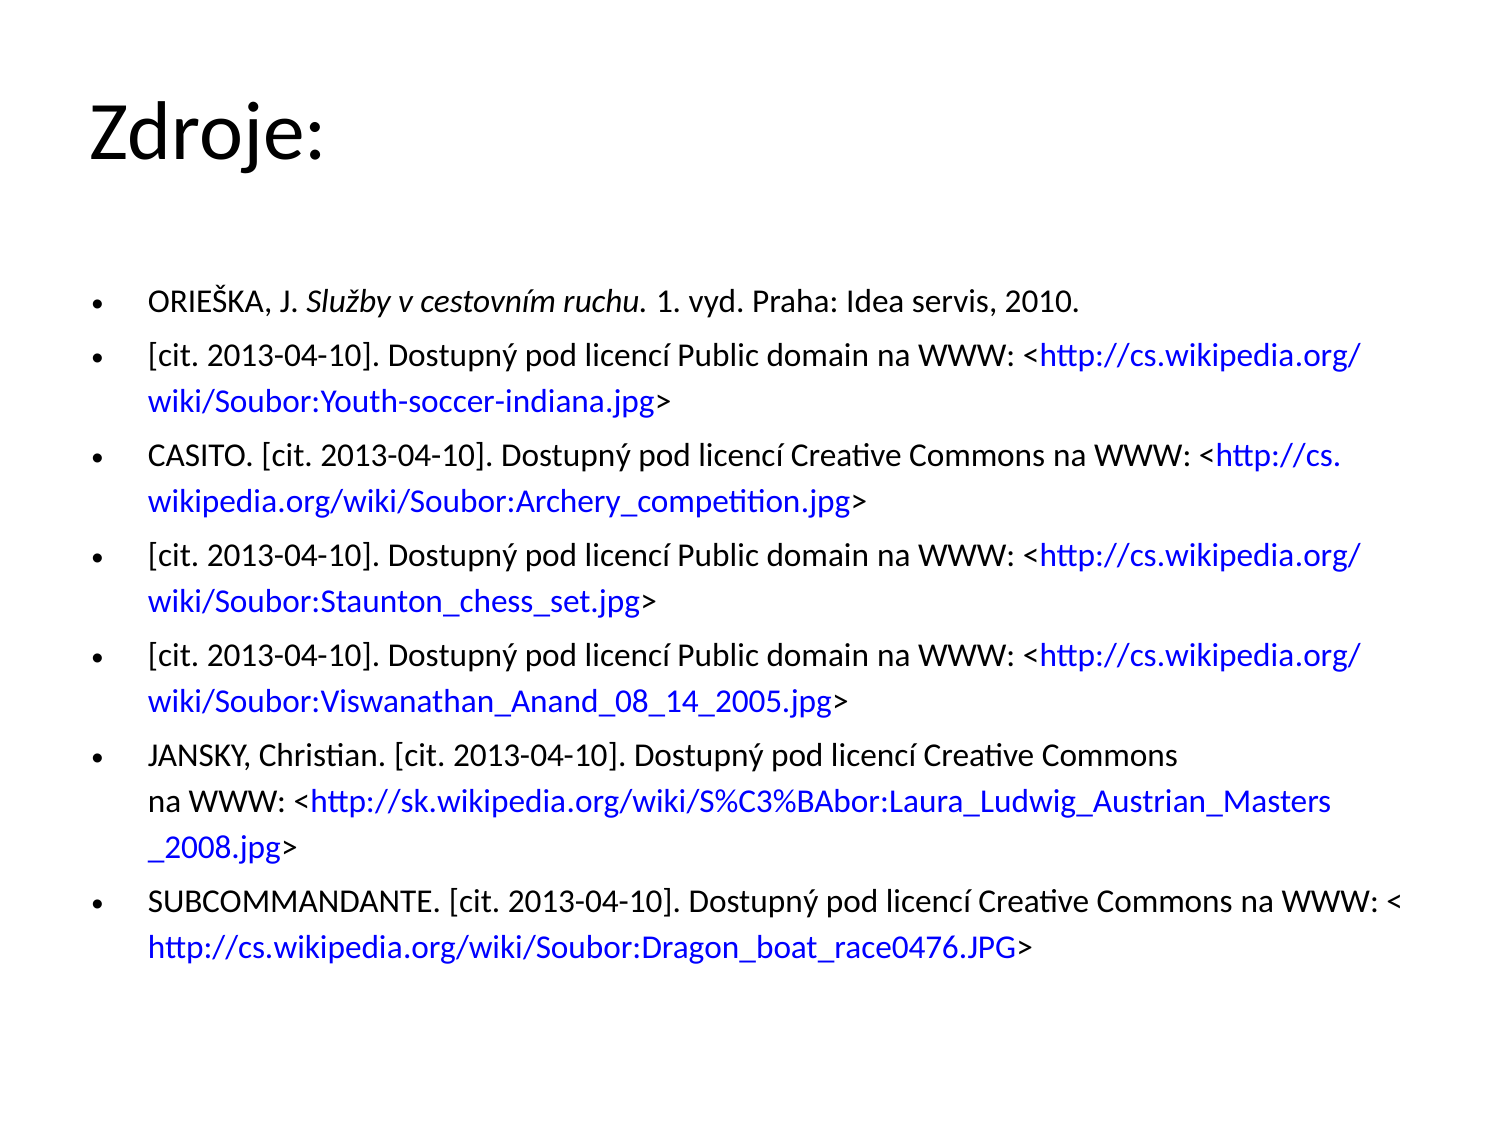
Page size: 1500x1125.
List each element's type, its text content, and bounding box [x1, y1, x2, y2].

title Zdroje: [75, 45, 1426, 233]
list ORIEŠKA, J. Služby v cestovním ruchu. 1. vyd. Praha: Idea servis, 2010. [cit. 2013-04-10]. Dostupný pod licencí Public domain na WWW: <http://cs.wikipedia.org/wiki/Soubor:Youth-soccer-indiana.jpg> CASITO. [cit. 2013-04-10]. Dostupný pod licencí Creative Commons na WWW: <http://cs.wikipedia.org/wiki/Soubor:Archery_competition.jpg> [cit. 2013-04-10]. Dostupný pod licencí Public domain na WWW: <http://cs.wikipedia.org/wiki/Soubor:Staunton_chess_set.jpg> [cit. 2013-04-10]. Dostupný pod licencí Public domain na WWW: <http://cs.wikipedia.org/wiki/Soubor:Viswanathan_Anand_08_14_2005.jpg> JANSKY, Christian. [cit. 2013-04-10]. Dostupný pod licencí Creative Commons na WWW: <http://sk.wikipedia.org/wiki/S%C3%BAbor:Laura_Ludwig_Austrian_Masters_2008.jpg> SUBCOMMANDANTE. [cit. 2013-04-10]. Dostupný pod licencí Creative Commons na WWW: <http://cs.wikipedia.org/wiki/Soubor:Dragon_boat_race0476.JPG> [76, 267, 1427, 1016]
